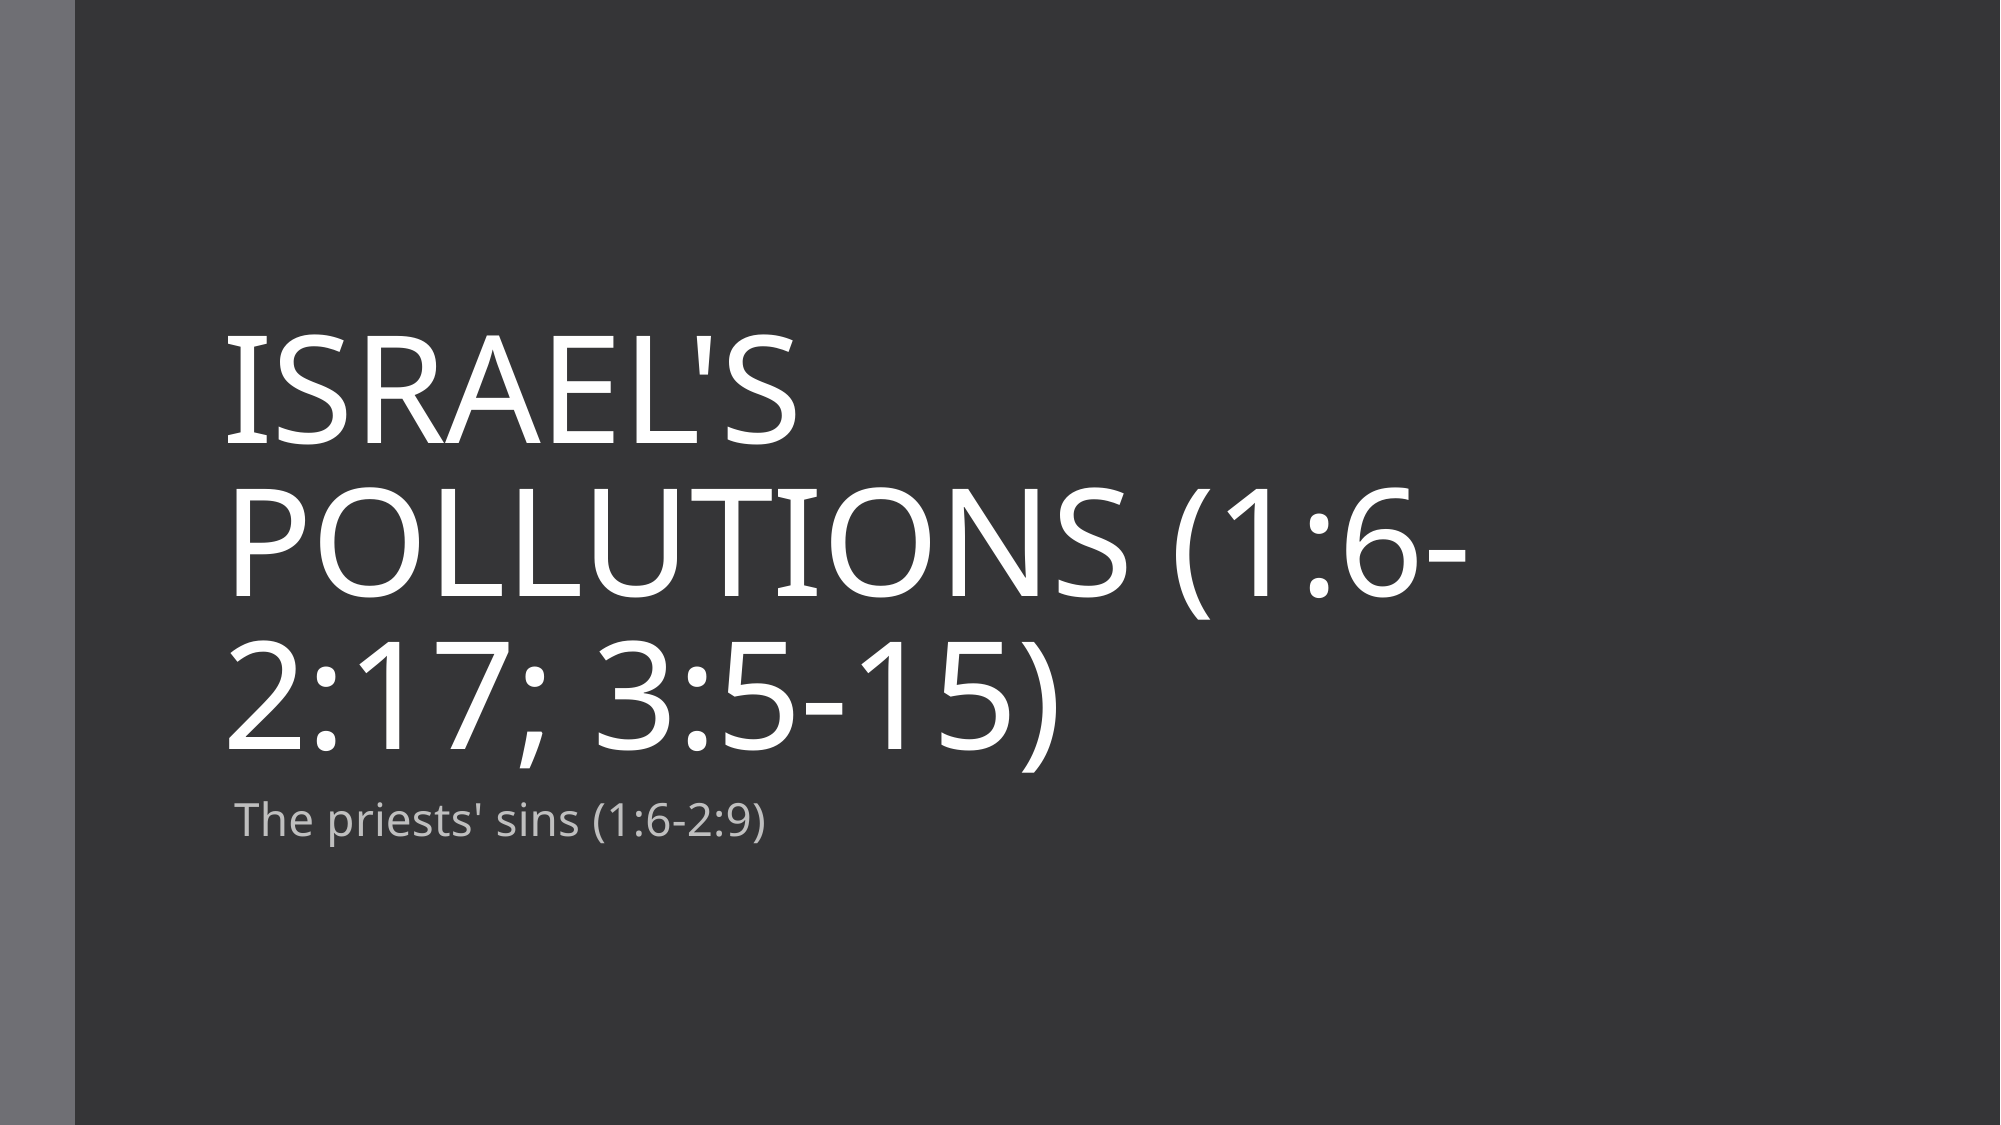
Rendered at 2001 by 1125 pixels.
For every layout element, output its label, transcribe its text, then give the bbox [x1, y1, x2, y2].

title ISRAEL'S POLLUTIONS (1:6-2:17; 3:5-15) [206, 124, 1752, 787]
subtitle The priests' sins (1:6-2:9) [206, 787, 1752, 1066]
